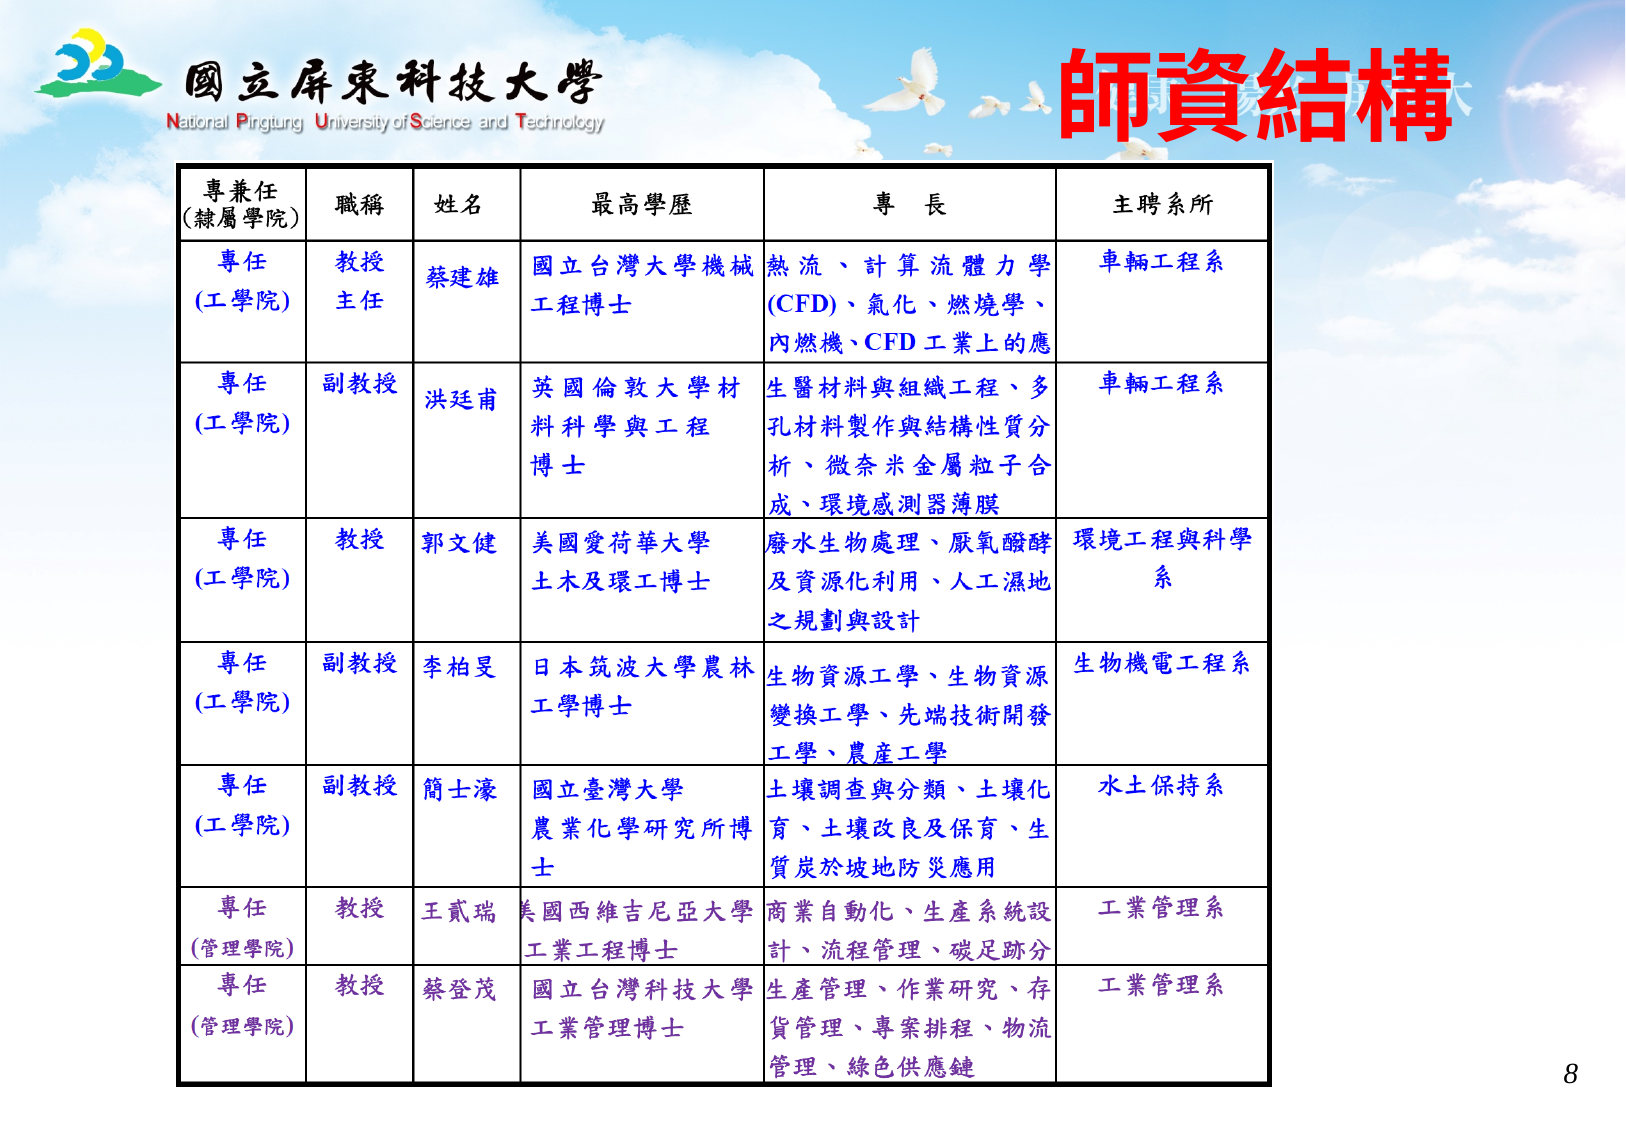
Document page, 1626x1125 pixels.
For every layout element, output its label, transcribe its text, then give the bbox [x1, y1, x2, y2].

picture [0, 0, 1626, 1125]
title 師資結構 [942, 54, 1566, 150]
slide_number <編號> [1214, 1046, 1594, 1125]
